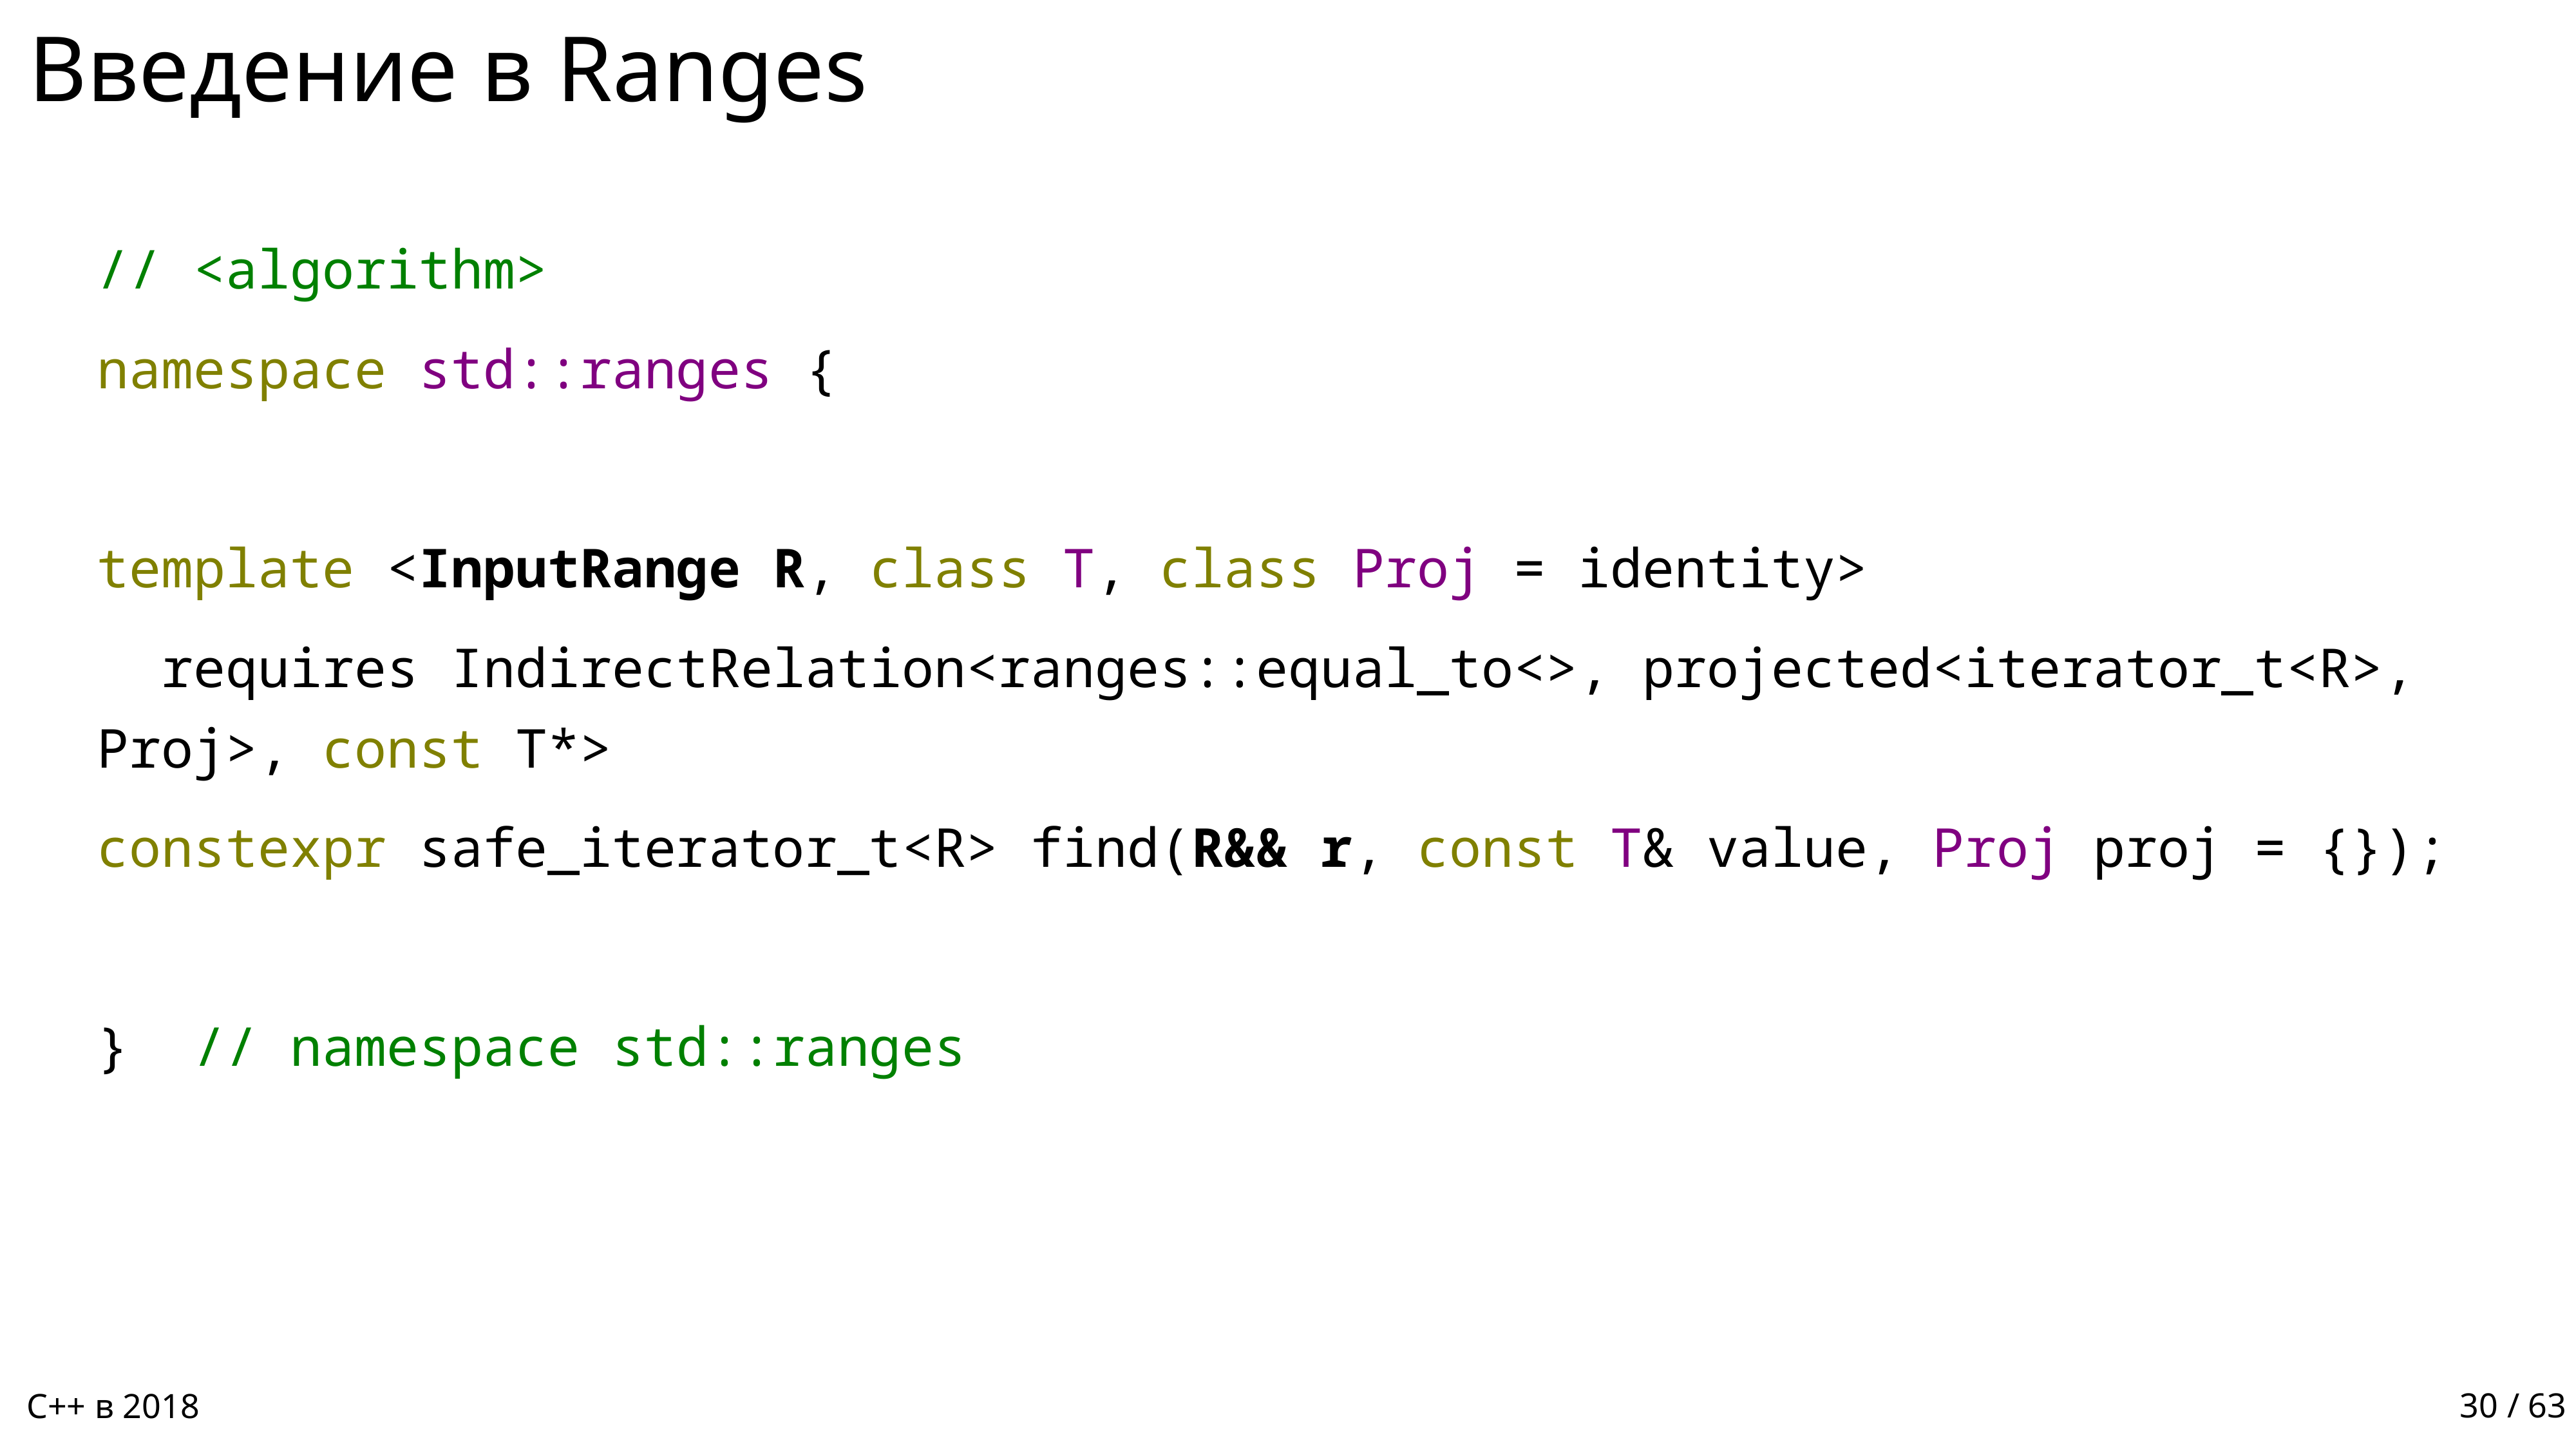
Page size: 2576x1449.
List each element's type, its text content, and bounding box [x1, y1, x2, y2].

title Введение в Ranges [19, 19, 2551, 155]
list // <algorithm> namespace std::ranges { template <InputRange R, class T, class Proj = identity> requires IndirectRelation<ranges::equal_to<>, projected<iterator_t<R>, Proj>, const T*> constexpr safe_iterator_t<R> find(R&& r, const T& value, Proj proj = {}); } // namespace std::ranges [87, 214, 2551, 1382]
list C++ в 2018 [17, 1376, 1114, 1431]
list <number> / 63 [1479, 1376, 2576, 1431]
